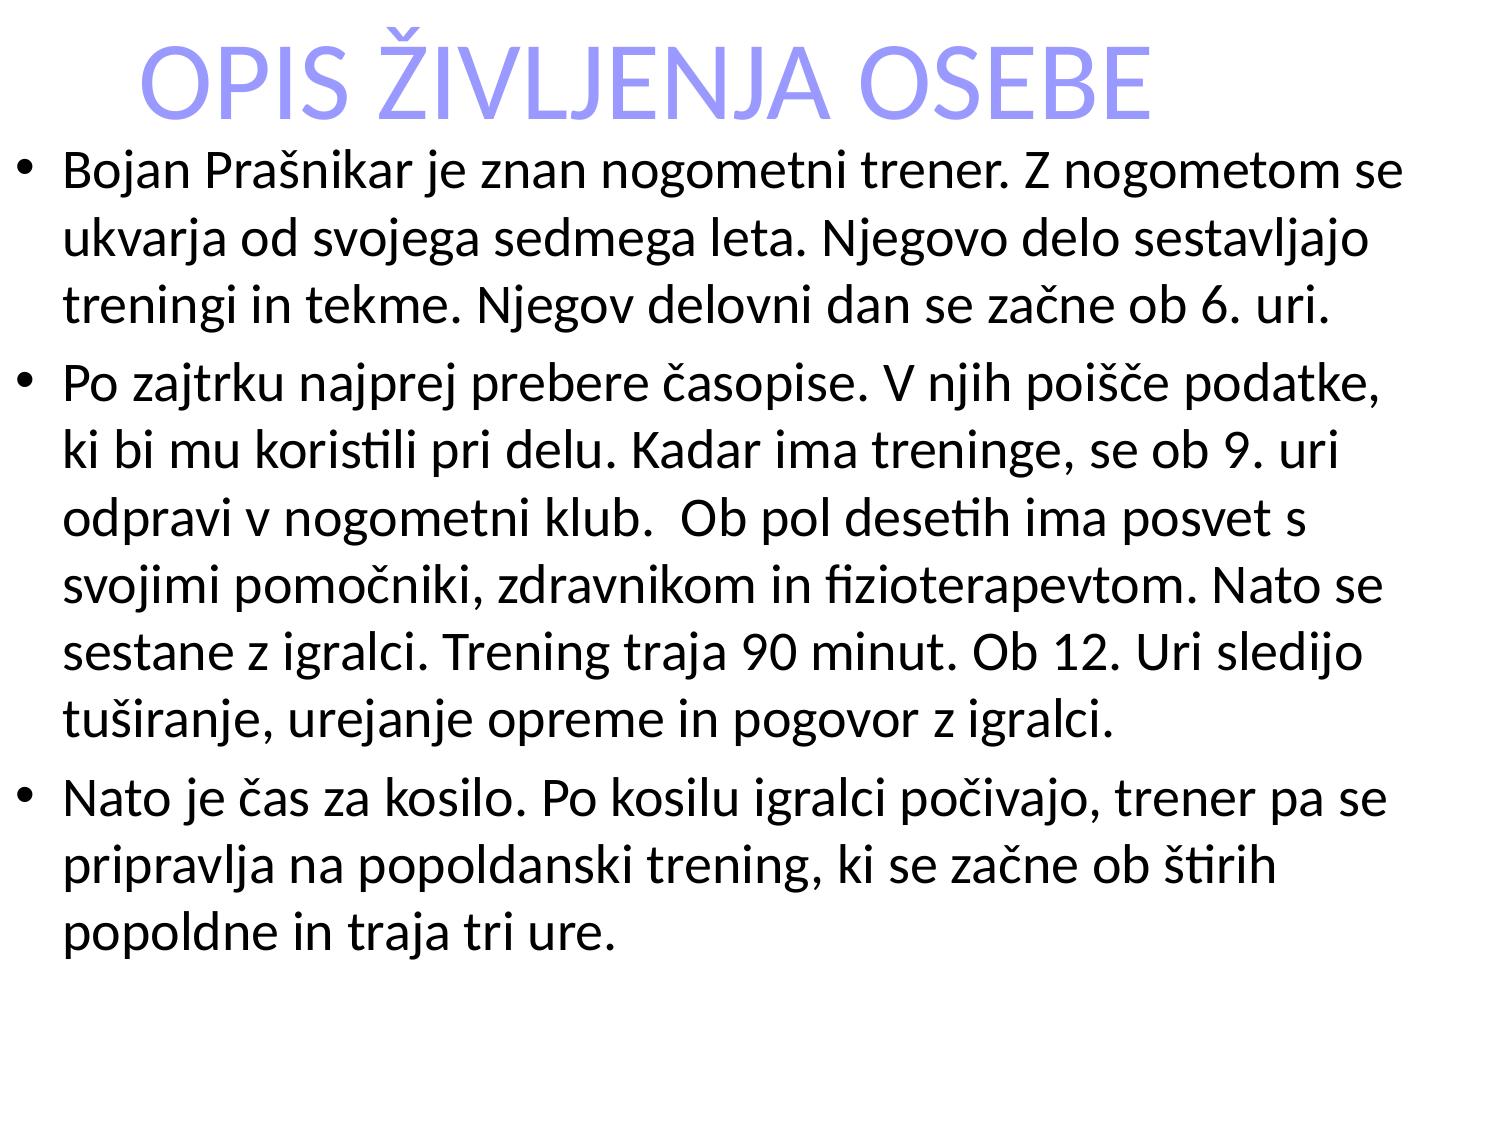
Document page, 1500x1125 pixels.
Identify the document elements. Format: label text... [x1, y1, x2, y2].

list Bojan Prašnikar je znan nogometni trener. Z nogometom se ukvarja od svojega sedmega leta. Njegovo delo sestavljajo treningi in tekme. Njegov delovni dan se začne ob 6. uri. Po zajtrku najprej prebere časopise. V njih poišče podatke, ki bi mu koristili pri delu. Kadar ima treninge, se ob 9. uri odpravi v nogometni klub. Ob pol desetih ima posvet s svojimi pomočniki, zdravnikom in fizioterapevtom. Nato se sestane z igralci. Trening traja 90 minut. Ob 12. Uri sledijo tuširanje, urejanje opreme in pogovor z igralci. Nato je čas za kosilo. Po kosilu igralci počivajo, trener pa se pripravlja na popoldanski trening, ki se začne ob štirih popoldne in traja tri ure. [0, 125, 1436, 1055]
text_box OPIS ŽIVLJENJA OSEBE [123, 0, 1235, 150]
